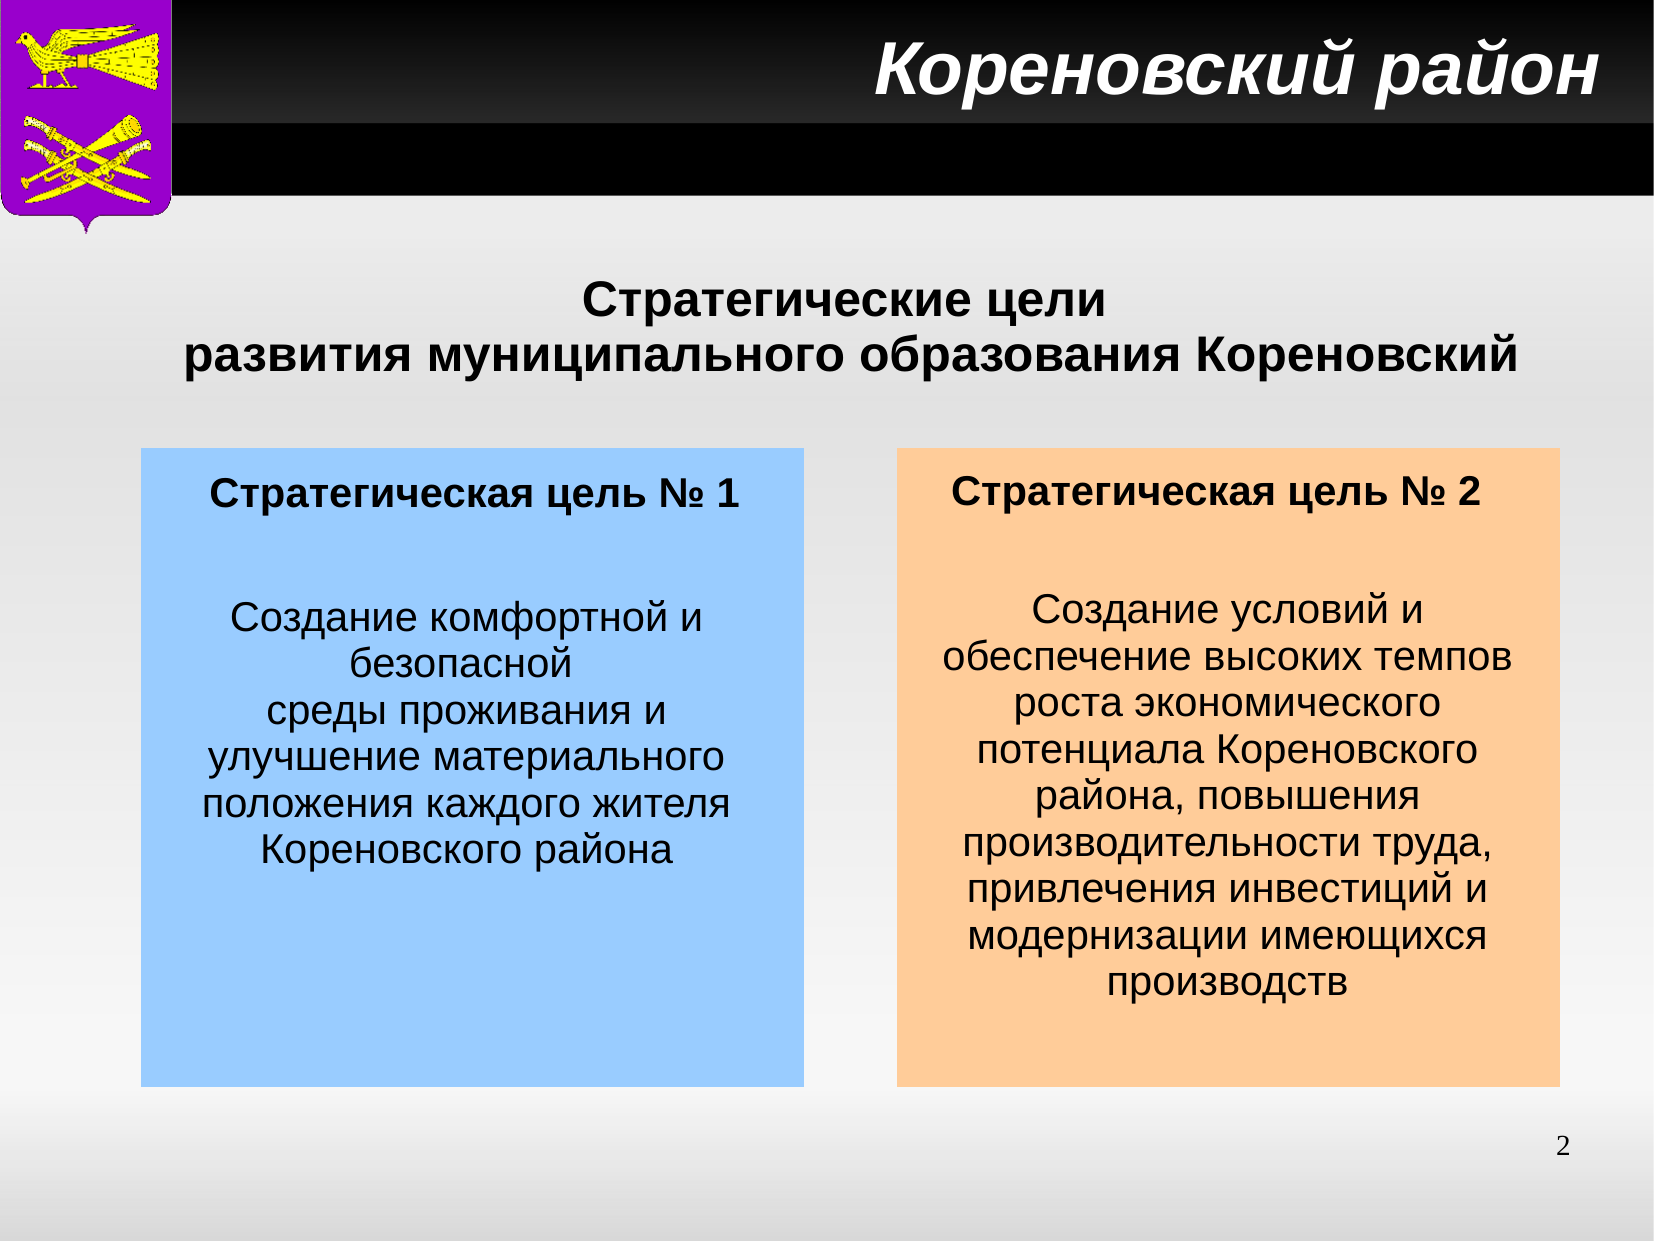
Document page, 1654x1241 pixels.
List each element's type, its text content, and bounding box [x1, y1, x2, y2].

text_box [141, 448, 804, 1087]
text_box Создание условий и обеспечение высоких темпов роста экономического потенциала Кореновского района, повышения производительности труда, привлечения инвестиций и модернизации имеющихся производств [908, 578, 1547, 1012]
text_box Кореновский район [797, 19, 1617, 119]
text_box Создание комфортной и безопасной среды проживания и улучшение материального положения каждого жителя Кореновского района [153, 586, 780, 912]
text_box [897, 448, 1560, 1087]
text_box Стратегическая цель № 2 [921, 460, 1512, 522]
text_box Стратегические цели развития муниципального образования Кореновский [154, 263, 1534, 390]
picture [0, 0, 1654, 1241]
text_box Стратегическая цель № 1 [179, 462, 770, 524]
